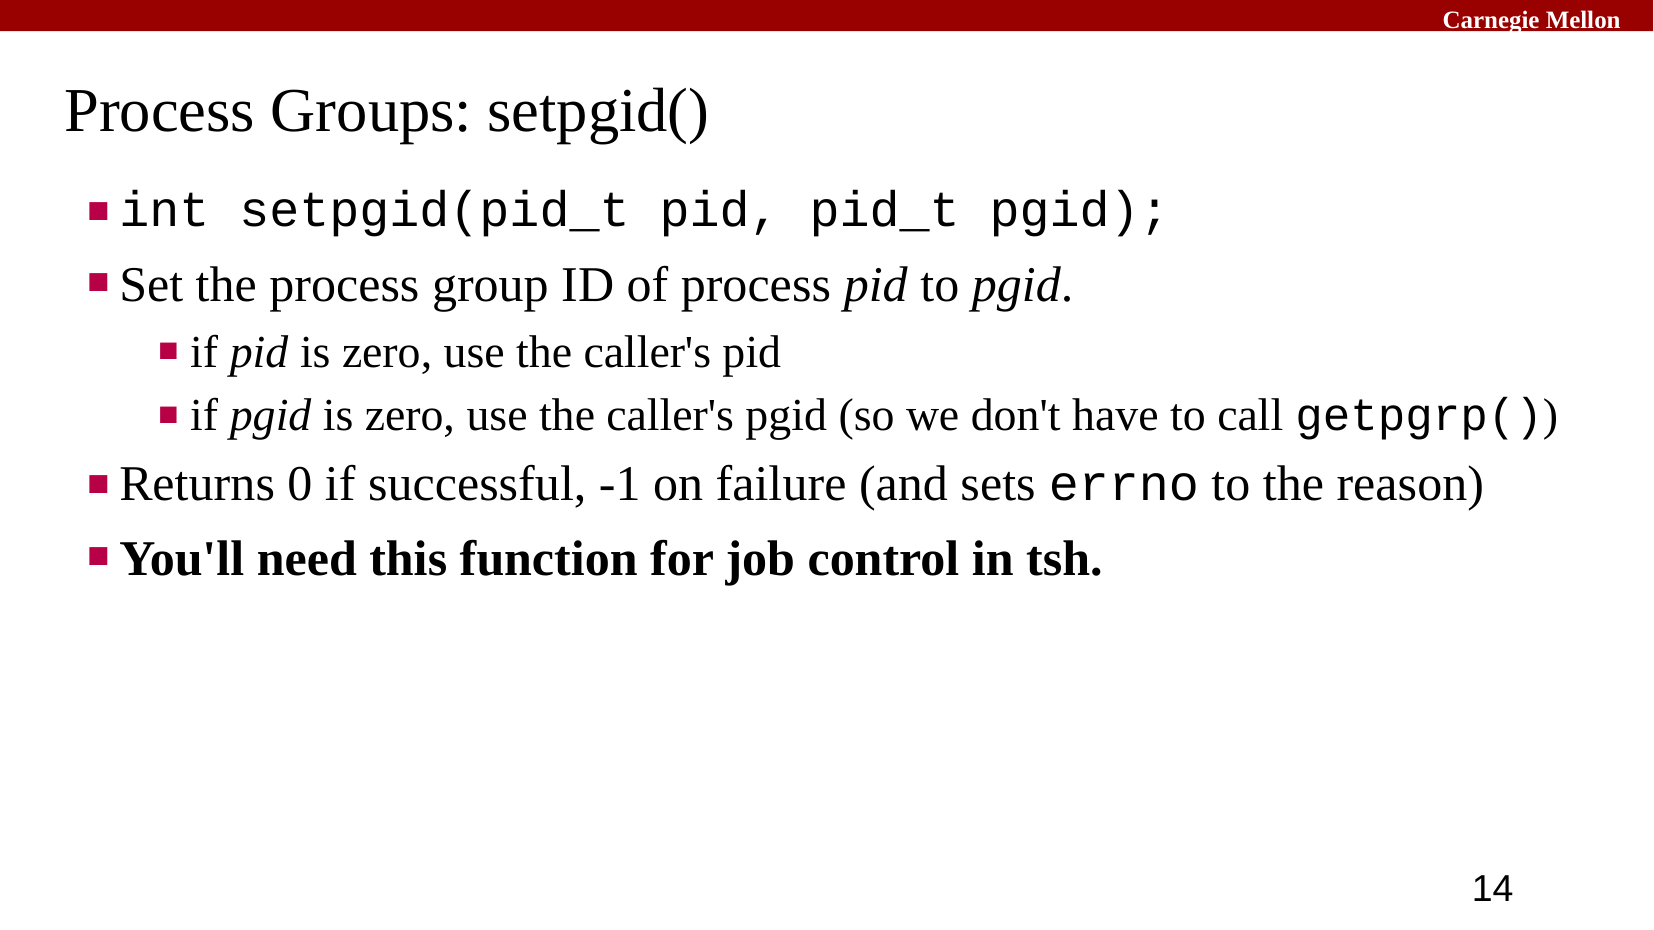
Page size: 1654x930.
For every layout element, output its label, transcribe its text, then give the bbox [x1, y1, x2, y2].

title Process Groups: setpgid() [64, 58, 1576, 163]
list int setpgid(pid_t pid, pid_t pgid); Set the process group ID of process pid to pgid. if pid is zero, use the caller's pid if pgid is zero, use the caller's pgid (so we don't have to call getpgrp()) Returns 0 if successful, -1 on failure (and sets errno to the reason) You'll need this function for job control in tsh. [71, 184, 1576, 859]
